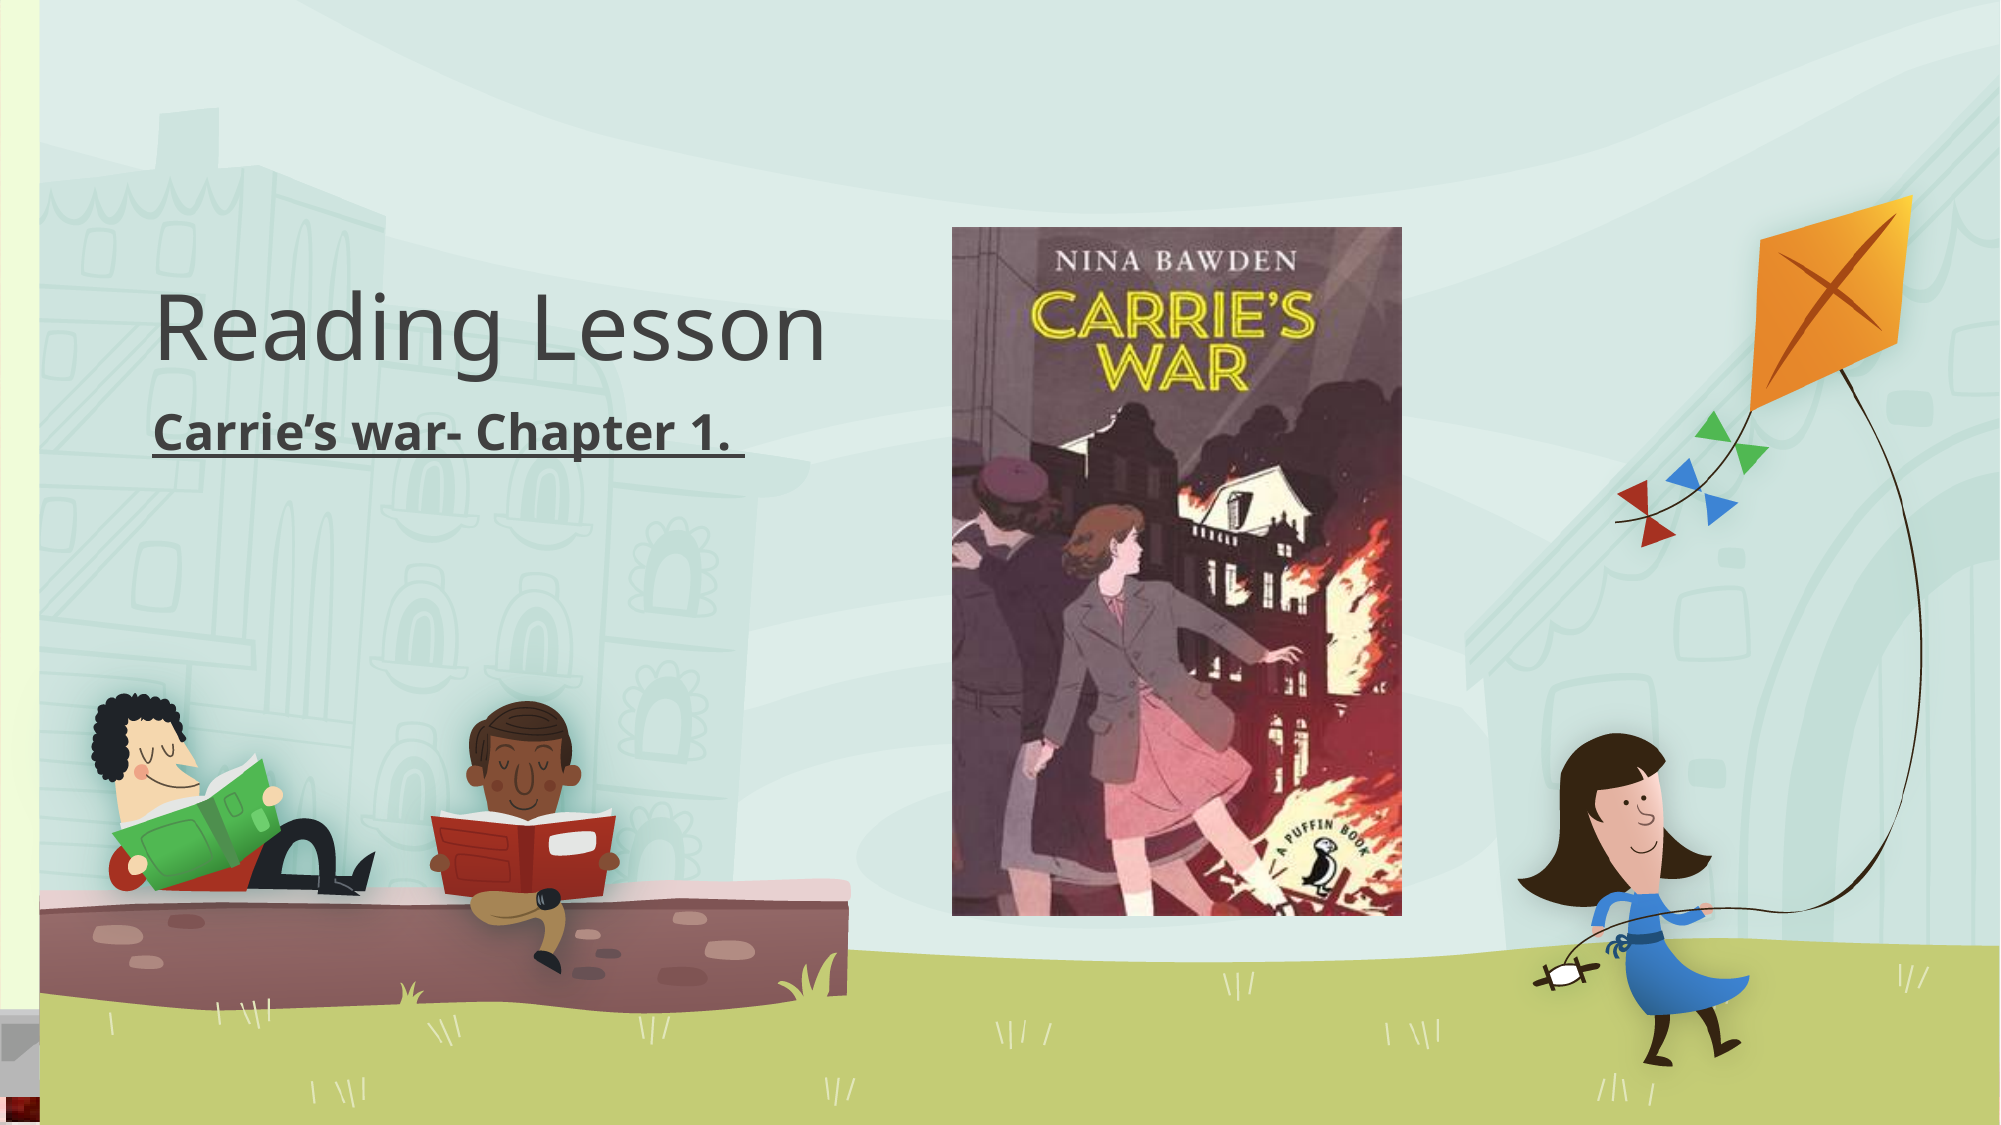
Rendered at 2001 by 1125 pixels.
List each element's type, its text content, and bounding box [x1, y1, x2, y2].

picture [952, 227, 1402, 916]
subtitle Carrie’s war- Chapter 1. [137, 399, 952, 550]
title Reading Lesson [137, 87, 1525, 388]
